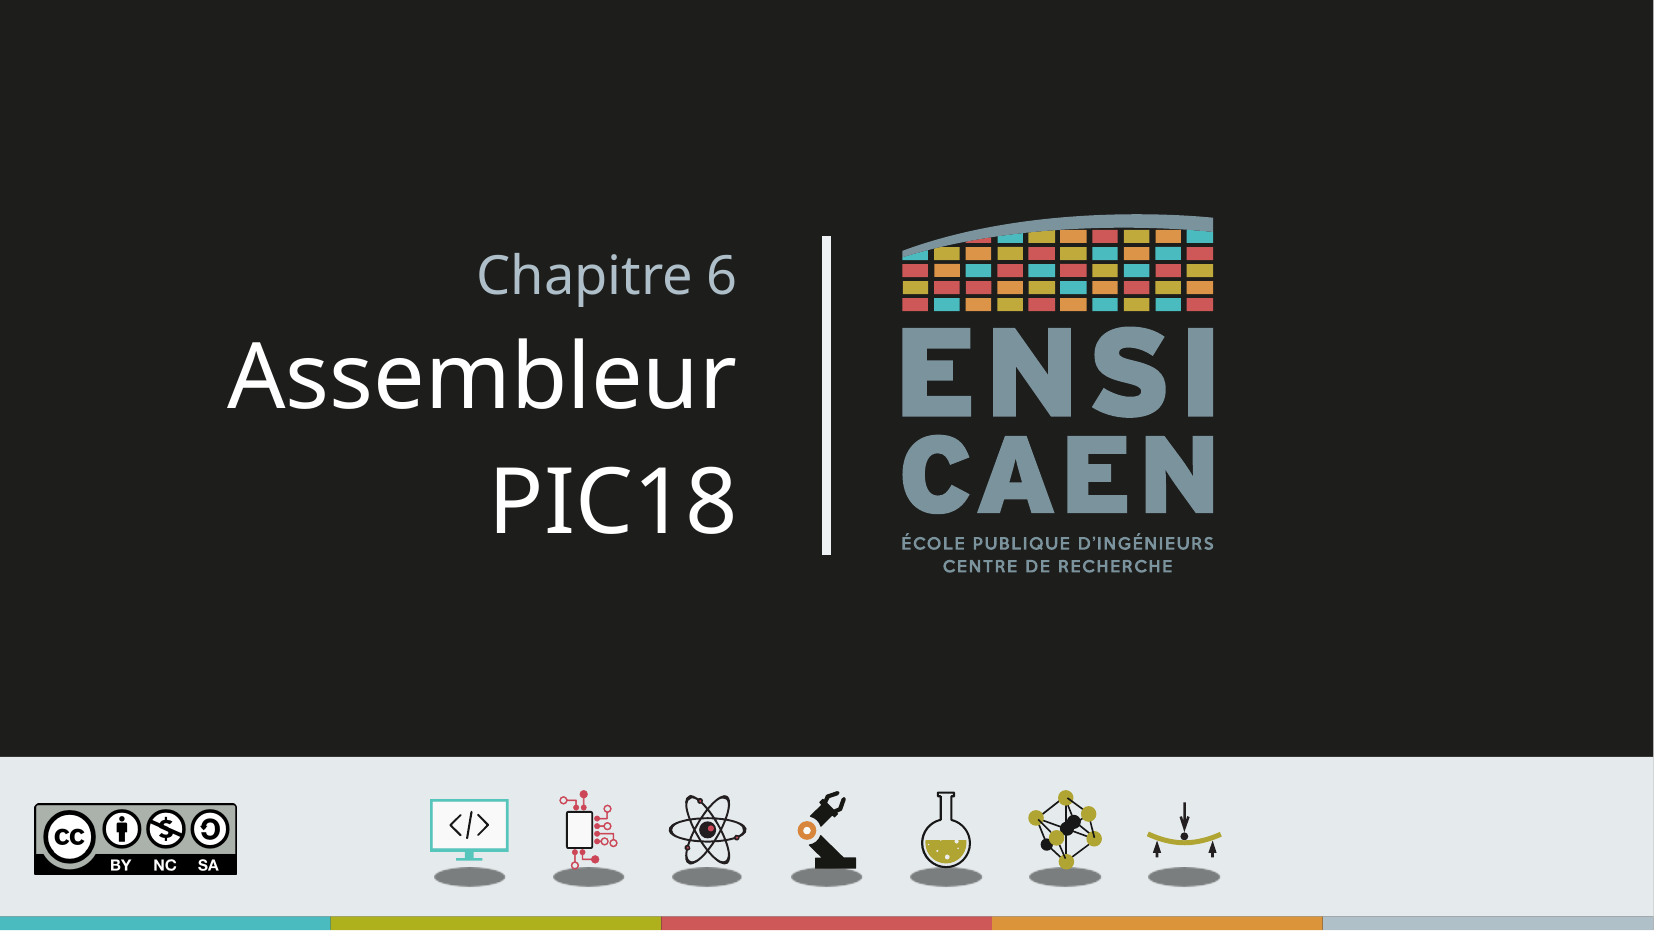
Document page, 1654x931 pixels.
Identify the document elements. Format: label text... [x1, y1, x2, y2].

picture [34, 803, 237, 875]
title Chapitre 6 Assembleur PIC18 [59, 236, 739, 562]
